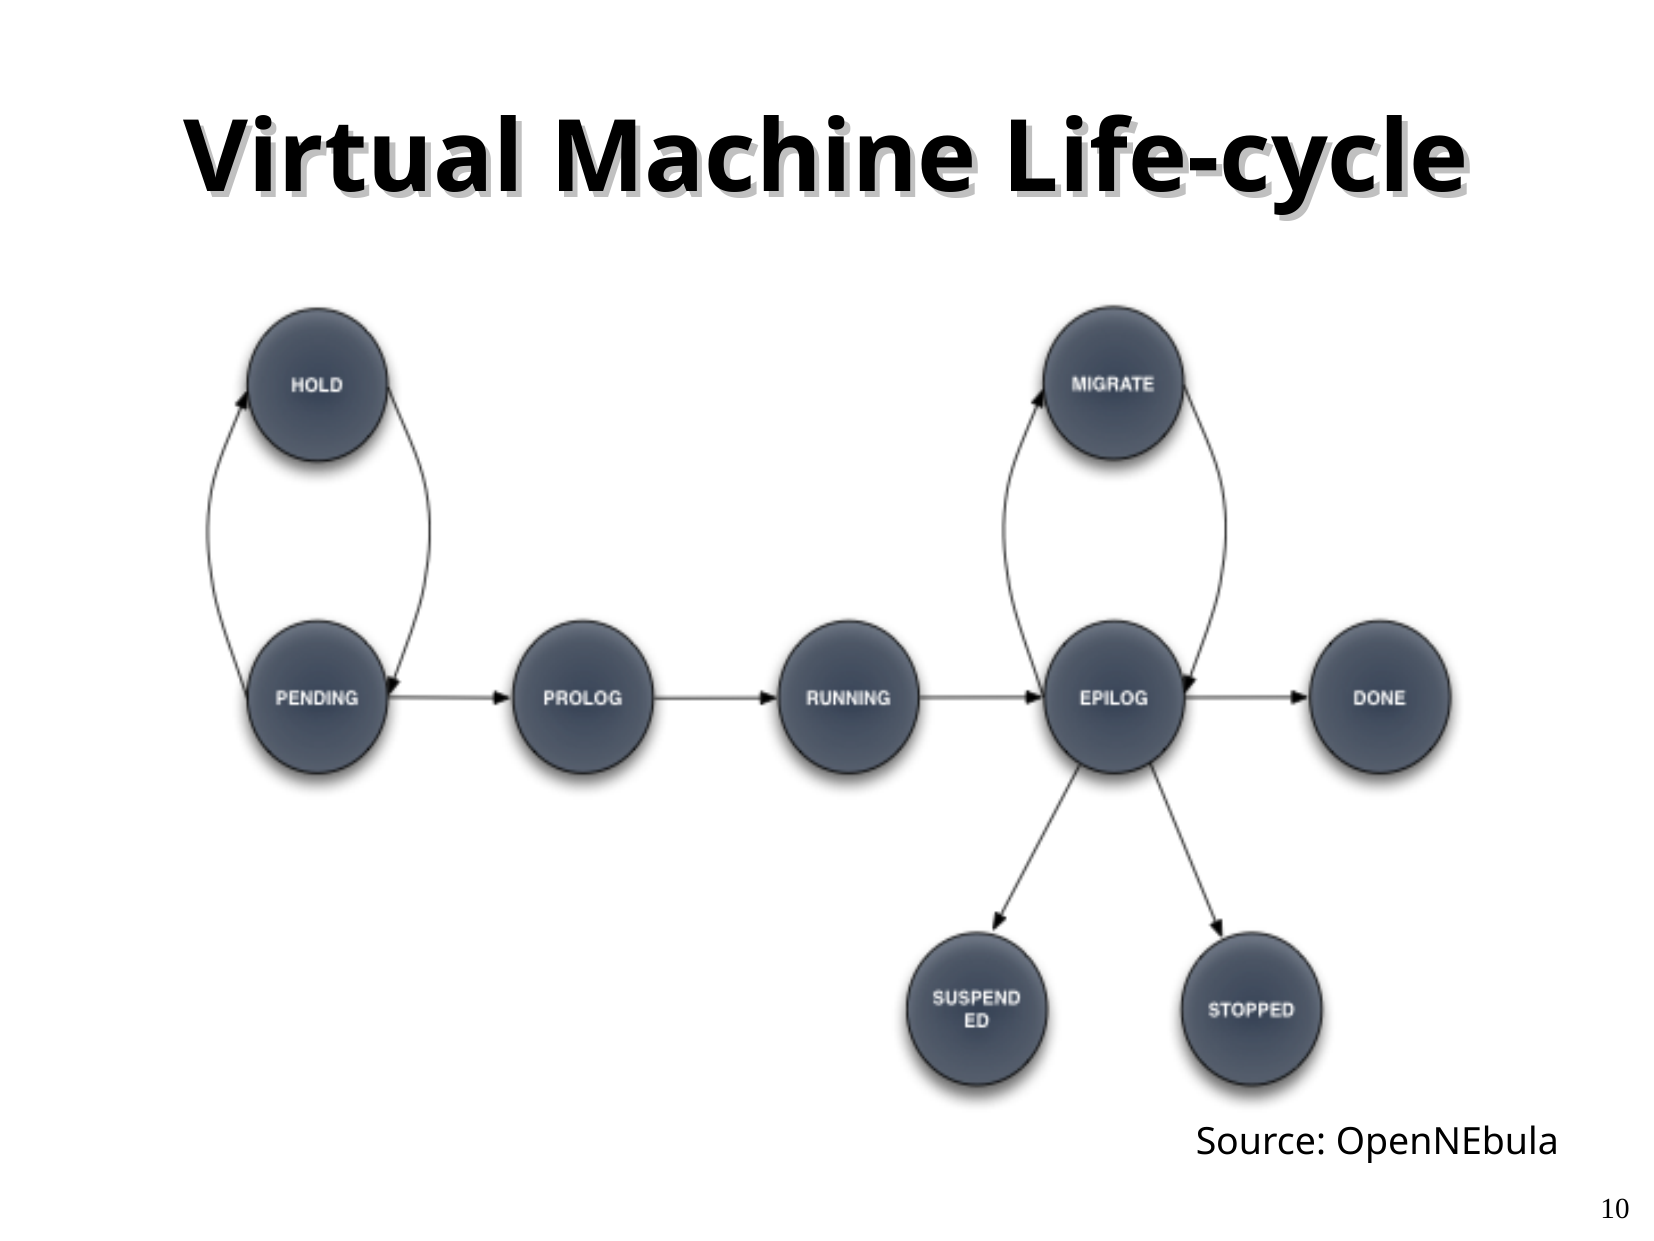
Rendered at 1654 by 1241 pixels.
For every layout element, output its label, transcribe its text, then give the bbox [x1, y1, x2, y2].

title Virtual Machine Life-cycle [82, 56, 1571, 250]
picture [188, 277, 1489, 1134]
text_box Source: OpenNEbula [1181, 1107, 1602, 1168]
